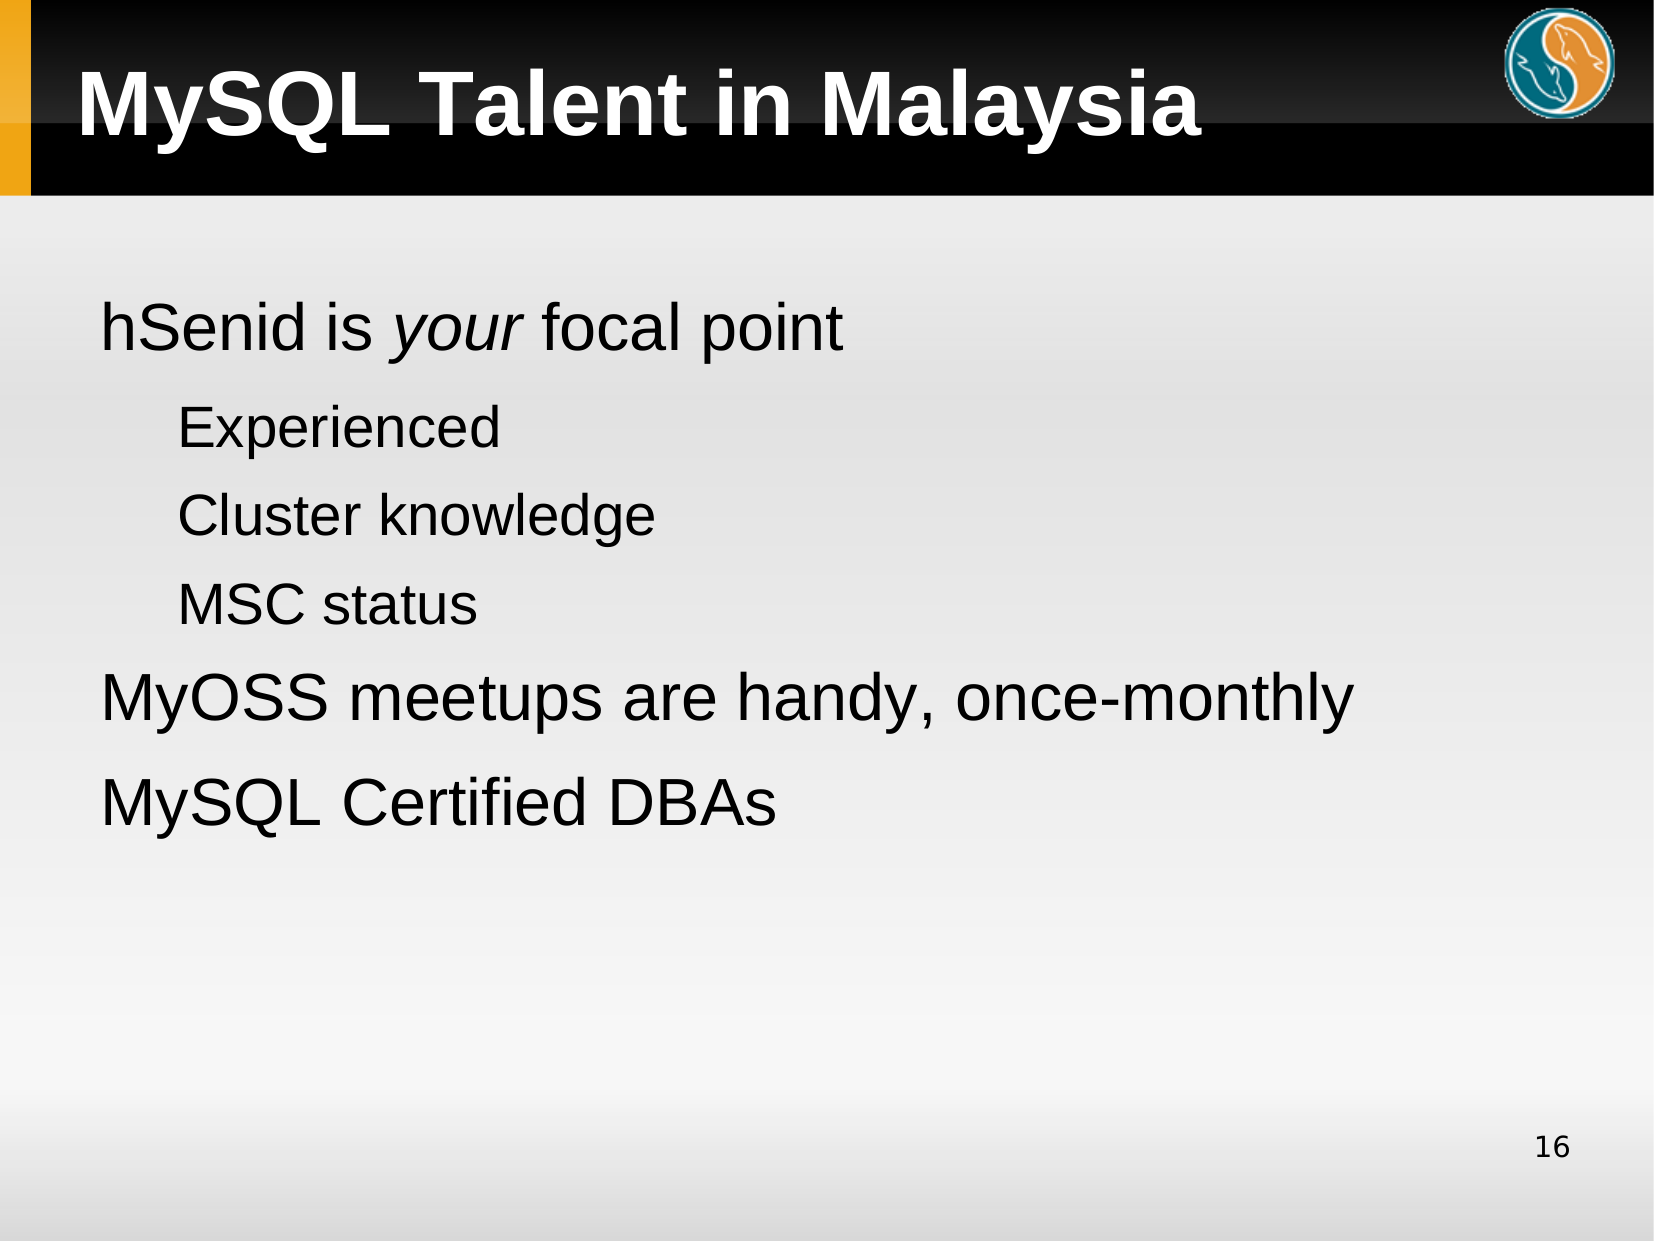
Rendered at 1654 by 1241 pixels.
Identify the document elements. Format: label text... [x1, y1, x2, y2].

title MySQL Talent in Malaysia [76, 0, 1565, 208]
list hSenid is your focal point Experienced Cluster knowledge MSC status MyOSS meetups are handy, once-monthly MySQL Certified DBAs [82, 290, 1571, 1109]
picture [0, 0, 1654, 1241]
